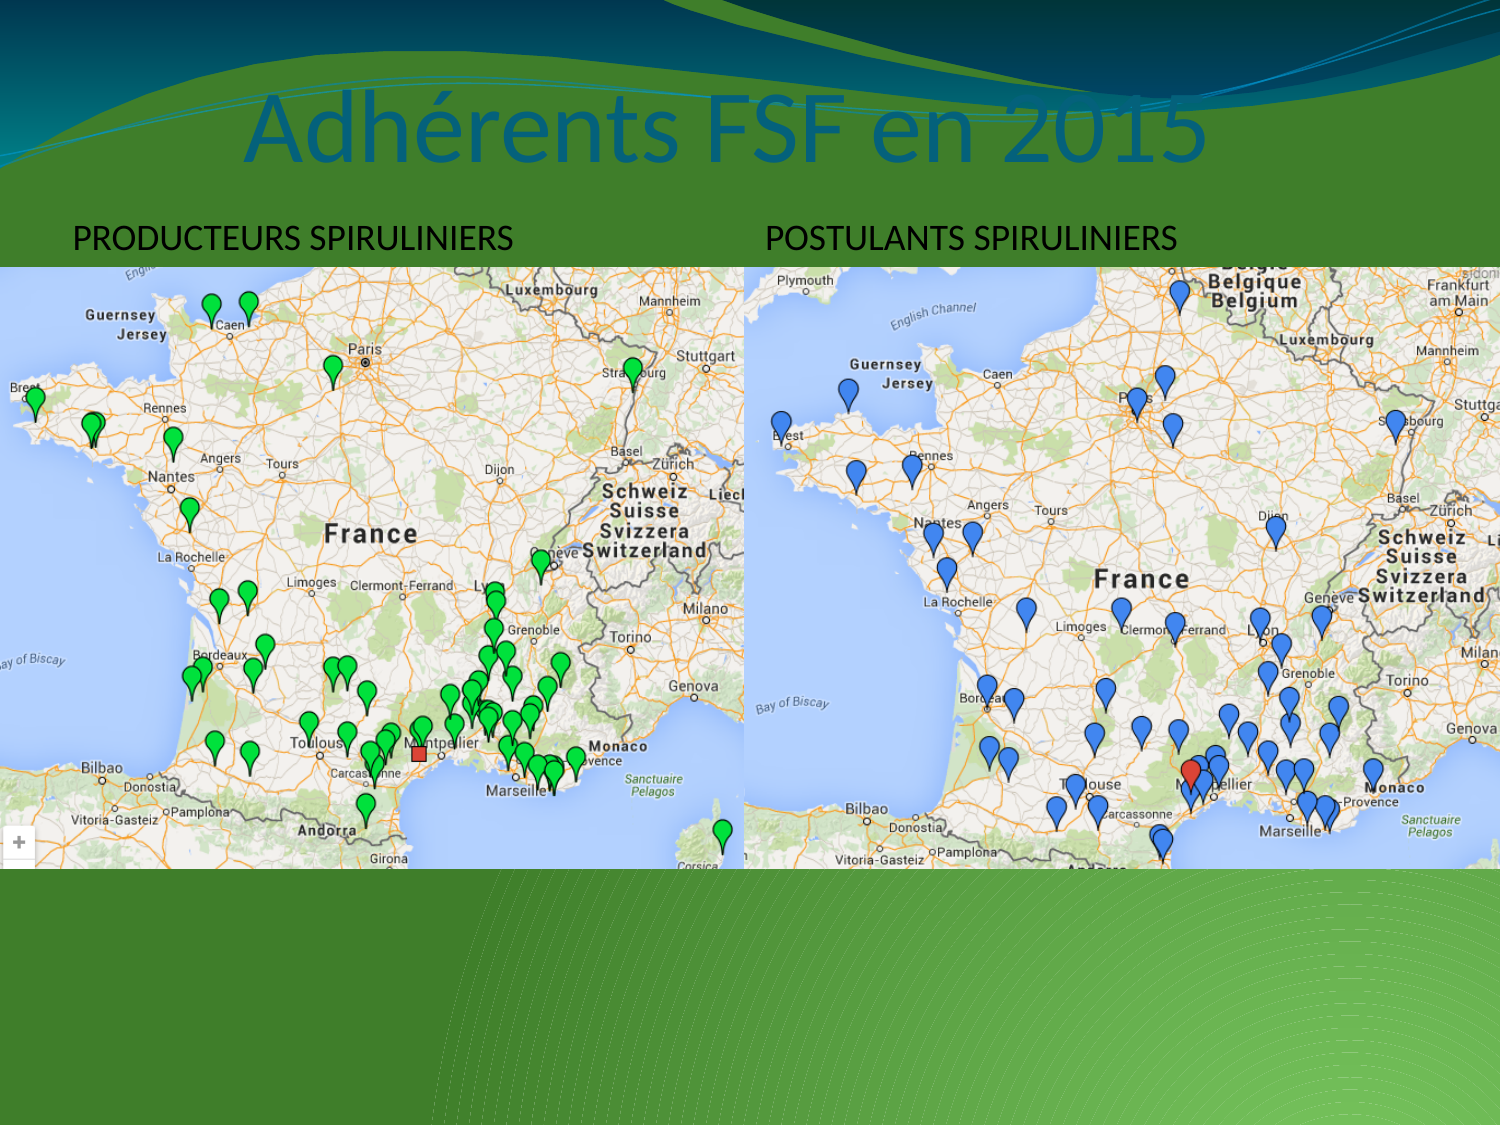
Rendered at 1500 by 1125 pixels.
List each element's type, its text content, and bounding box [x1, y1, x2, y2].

title Adhérents FSF en 2015 [53, 30, 1404, 184]
text_box PRODUCTEURS SPIRULINIERS [57, 205, 637, 266]
picture [0, 267, 1500, 869]
text_box POSTULANTS SPIRULINIERS [750, 205, 1329, 266]
